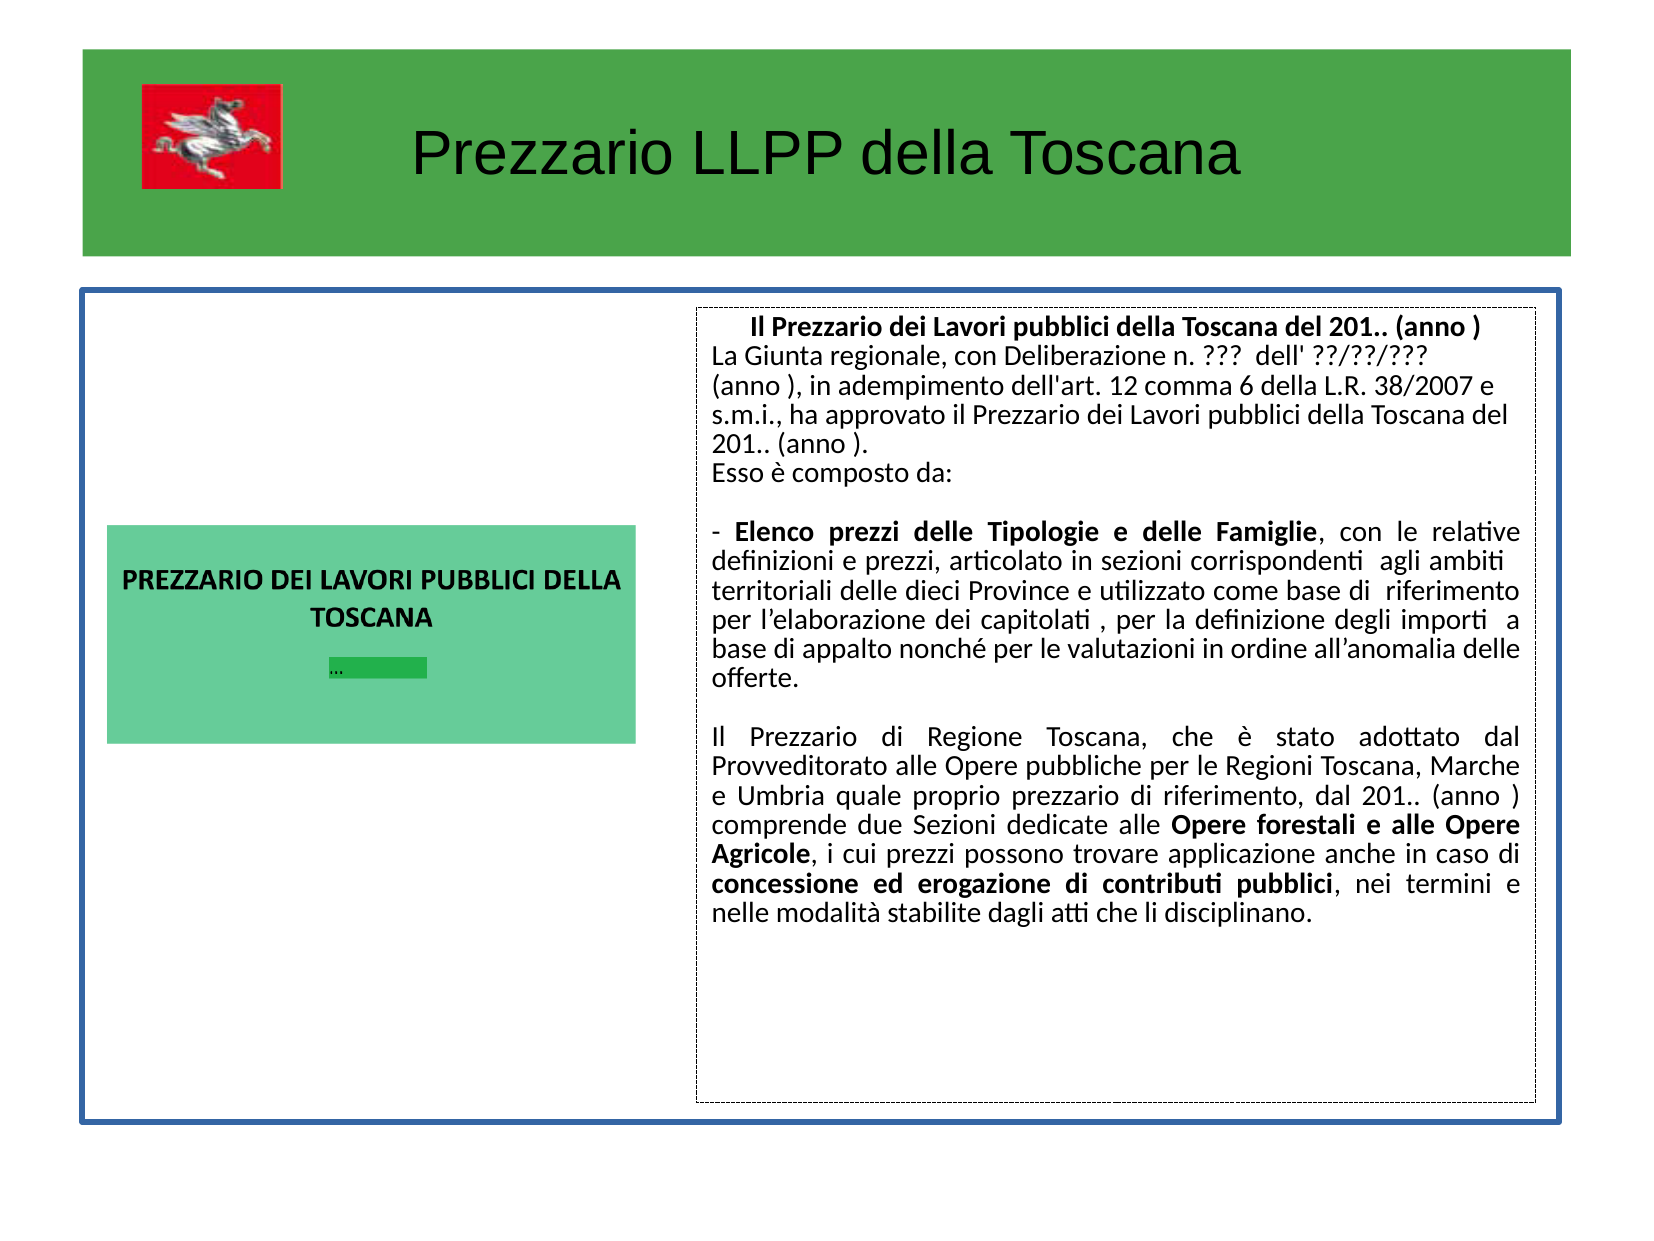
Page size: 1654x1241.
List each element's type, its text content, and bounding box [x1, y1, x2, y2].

picture [141, 84, 283, 189]
title Prezzario LLPP della Toscana [82, 49, 1571, 257]
text_box Il Prezzario dei Lavori pubblici della Toscana del 201.. (anno ) La Giunta regionale, con Deliberazione n. ??? dell' ??/??/??? (anno ), in adempimento dell'art. 12 comma 6 della L.R. 38/2007 e s.m.i., ha approvato il Prezzario dei Lavori pubblici della Toscana del 201.. (anno ). Esso è composto da: - Elenco prezzi delle Tipologie e delle Famiglie, con le relative definizioni e prezzi, articolato in sezioni corrispondenti agli ambiti territoriali delle dieci Province e utilizzato come base di riferimento per l’elaborazione dei capitolati , per la definizione degli importi a base di appalto nonché per le valutazioni in ordine all’anomalia delle offerte. Il Prezzario di Regione Toscana, che è stato adottato dal Provveditorato alle Opere pubbliche per le Regioni Toscana, Marche e Umbria quale proprio prezzario di riferimento, dal 201.. (anno ) comprende due Sezioni dedicate alle Opere forestali e alle Opere Agricole, i cui prezzi possono trovare applicazione anche in caso di concessione ed erogazione di contributi pubblici, nei termini e nelle modalità stabilite dagli atti che li disciplinano. [696, 307, 1536, 1103]
subtitle [82, 290, 1560, 1123]
picture [102, 523, 638, 745]
